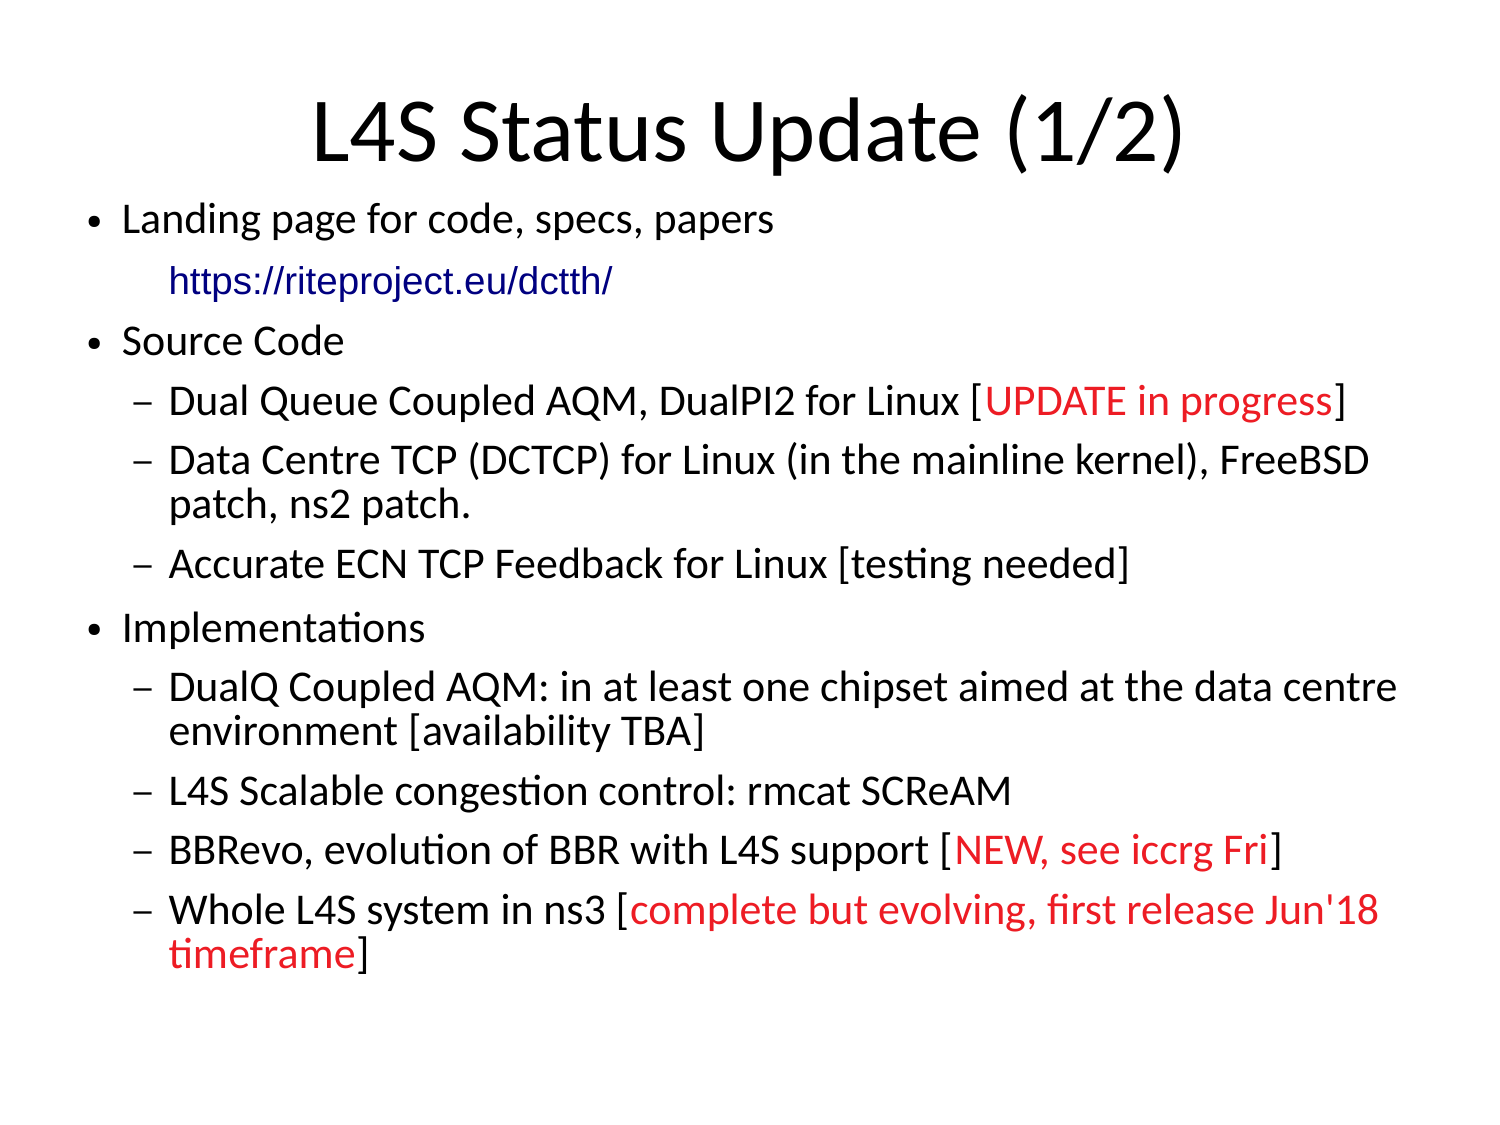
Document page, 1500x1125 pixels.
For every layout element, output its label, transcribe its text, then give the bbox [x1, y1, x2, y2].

list Landing page for code, specs, papers https://riteproject.eu/dctth/ Source Code Dual Queue Coupled AQM, DualPI2 for Linux [UPDATE in progress] Data Centre TCP (DCTCP) for Linux (in the mainline kernel), FreeBSD patch, ns2 patch. Accurate ECN TCP Feedback for Linux [testing needed] Implementations DualQ Coupled AQM: in at least one chipset aimed at the data centre environment [availability TBA] L4S Scalable congestion control: rmcat SCReAM BBRevo, evolution of BBR with L4S support [NEW, see iccrg Fri] Whole L4S system in ns3 [complete but evolving, first release Jun'18 timeframe] [75, 200, 1425, 981]
title L4S Status Update (1/2) [75, 44, 1425, 200]
